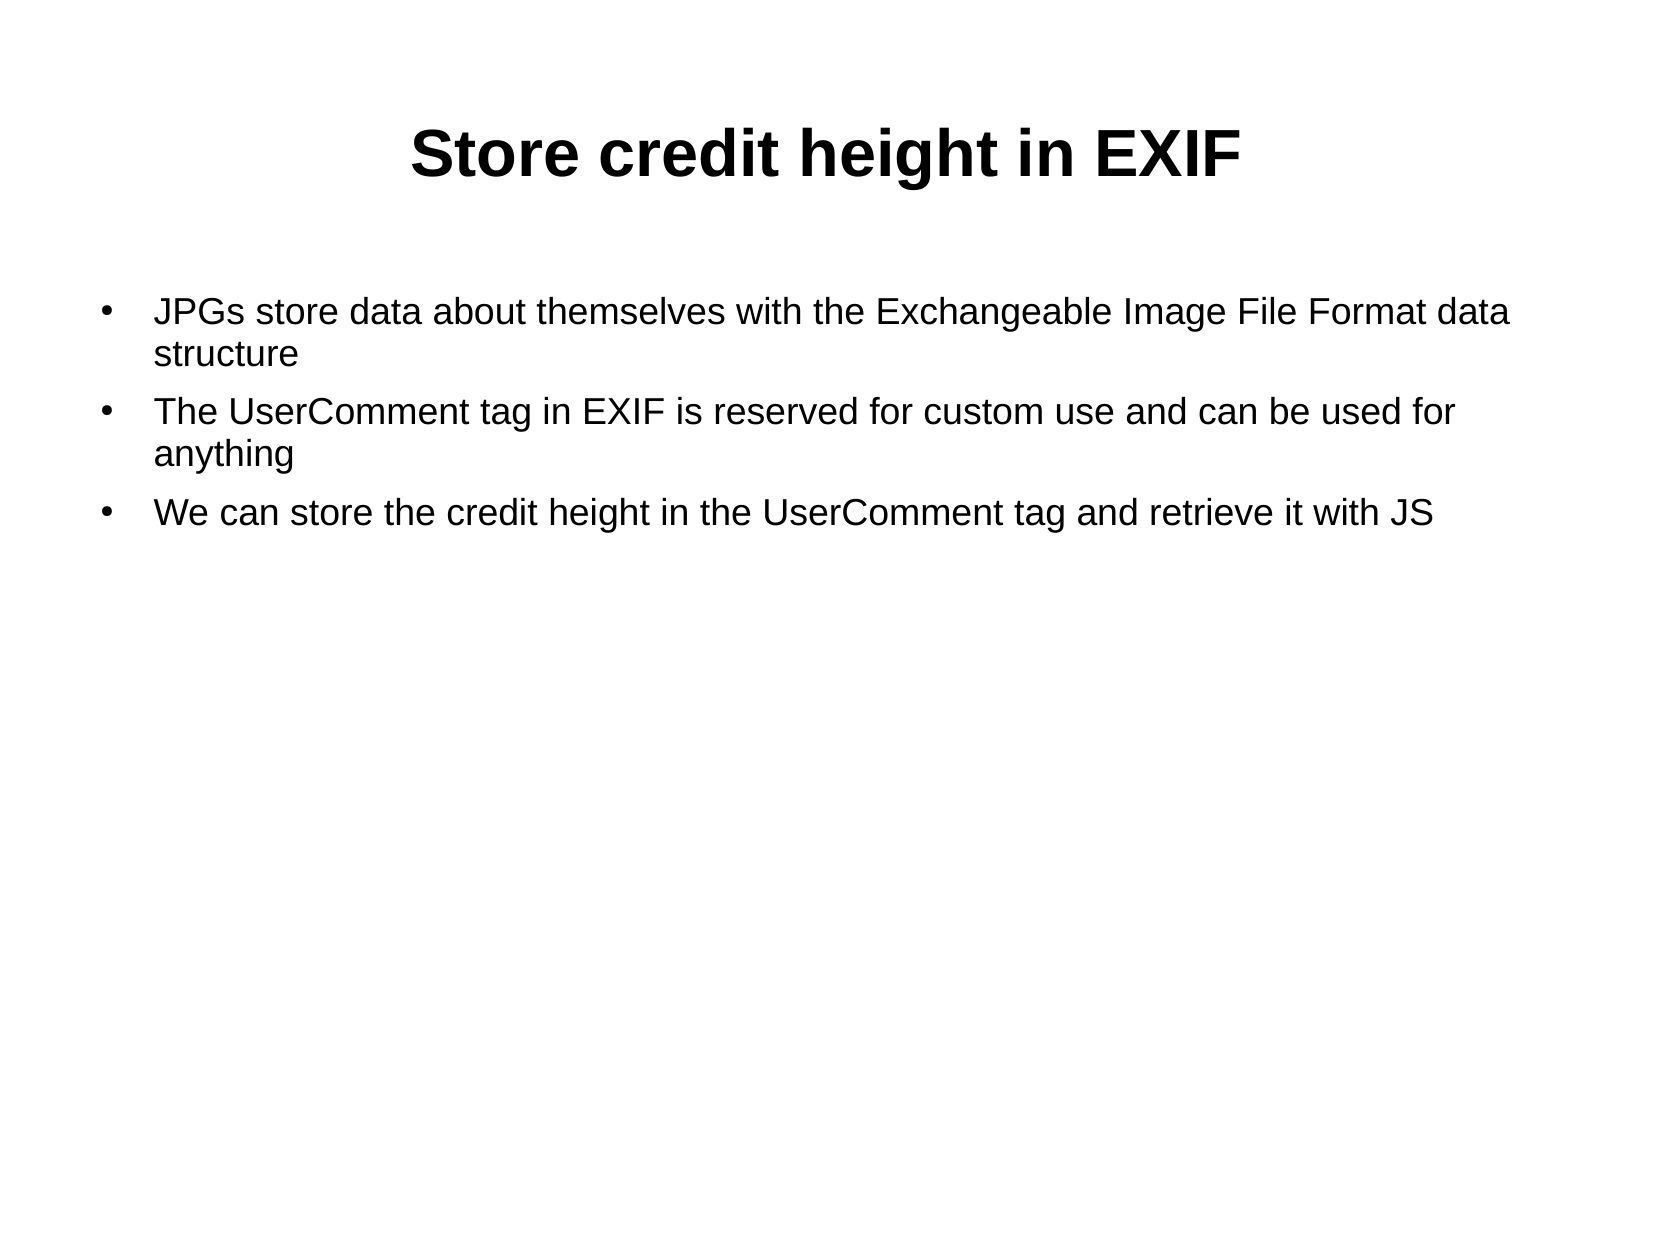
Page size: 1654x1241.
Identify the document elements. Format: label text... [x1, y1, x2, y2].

list JPGs store data about themselves with the Exchangeable Image File Format data structure The UserComment tag in EXIF is reserved for custom use and can be used for anything We can store the credit height in the UserComment tag and retrieve it with JS [82, 290, 1561, 634]
title Store credit height in EXIF [82, 49, 1571, 257]
